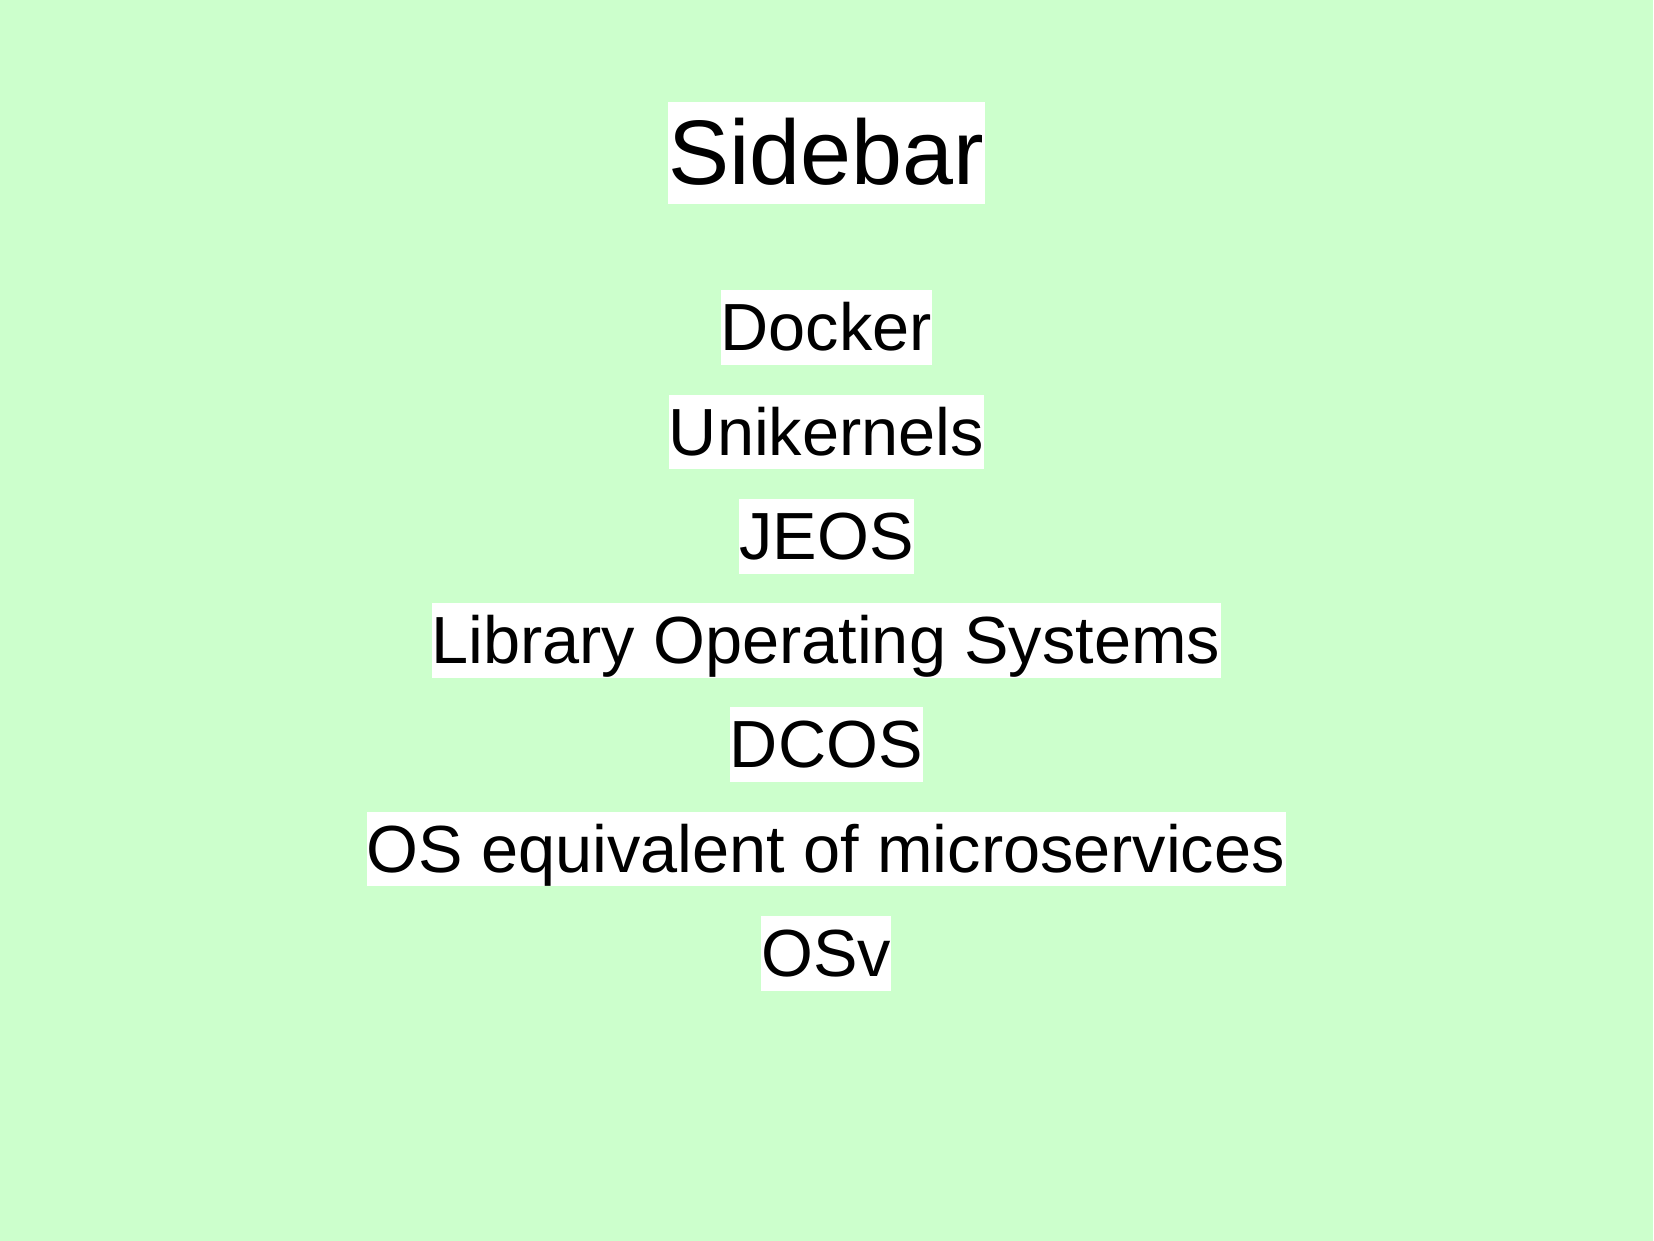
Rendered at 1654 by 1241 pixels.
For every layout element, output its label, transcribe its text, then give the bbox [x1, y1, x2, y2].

list Docker Unikernels JEOS Library Operating Systems DCOS OS equivalent of microservices OSv [82, 290, 1571, 1010]
title Sidebar [82, 49, 1571, 257]
